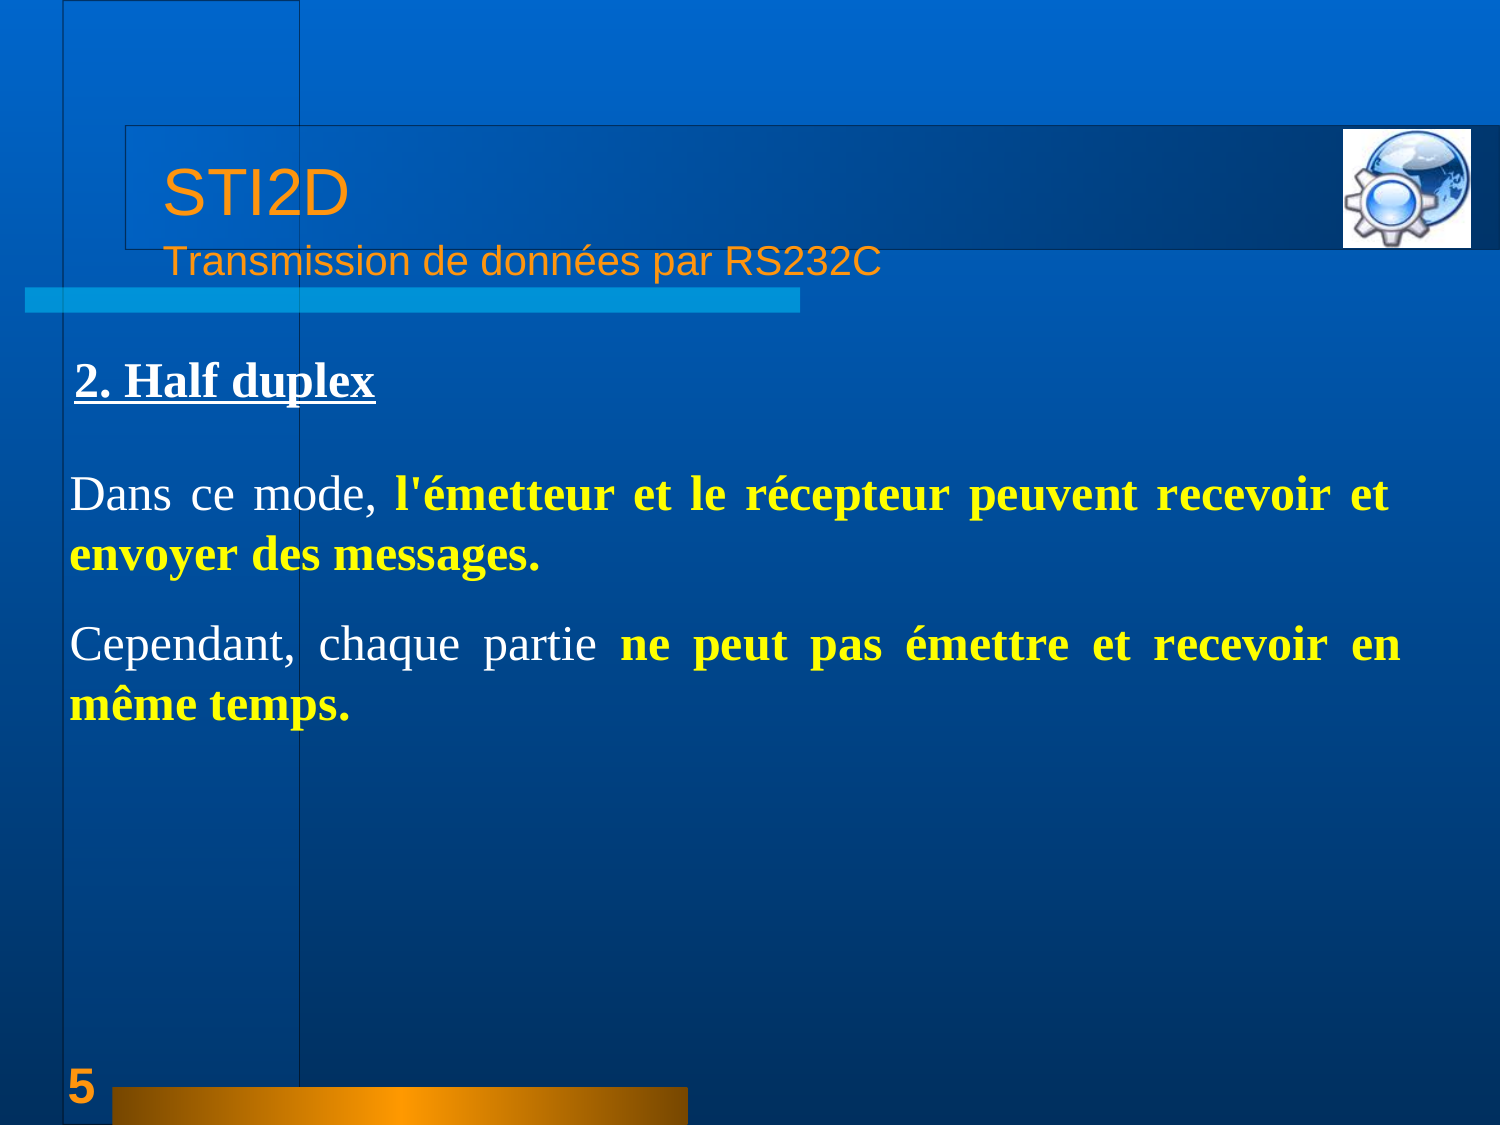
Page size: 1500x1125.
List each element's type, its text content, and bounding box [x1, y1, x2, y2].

text_box Dans ce mode, l'émetteur et le récepteur peuvent recevoir et envoyer des messages. [54, 452, 1405, 589]
picture [1343, 129, 1471, 248]
text_box Cependant, chaque partie ne peut pas émettre et recevoir en même temps. [54, 602, 1418, 739]
text_box 2. Half duplex [42, 340, 443, 416]
